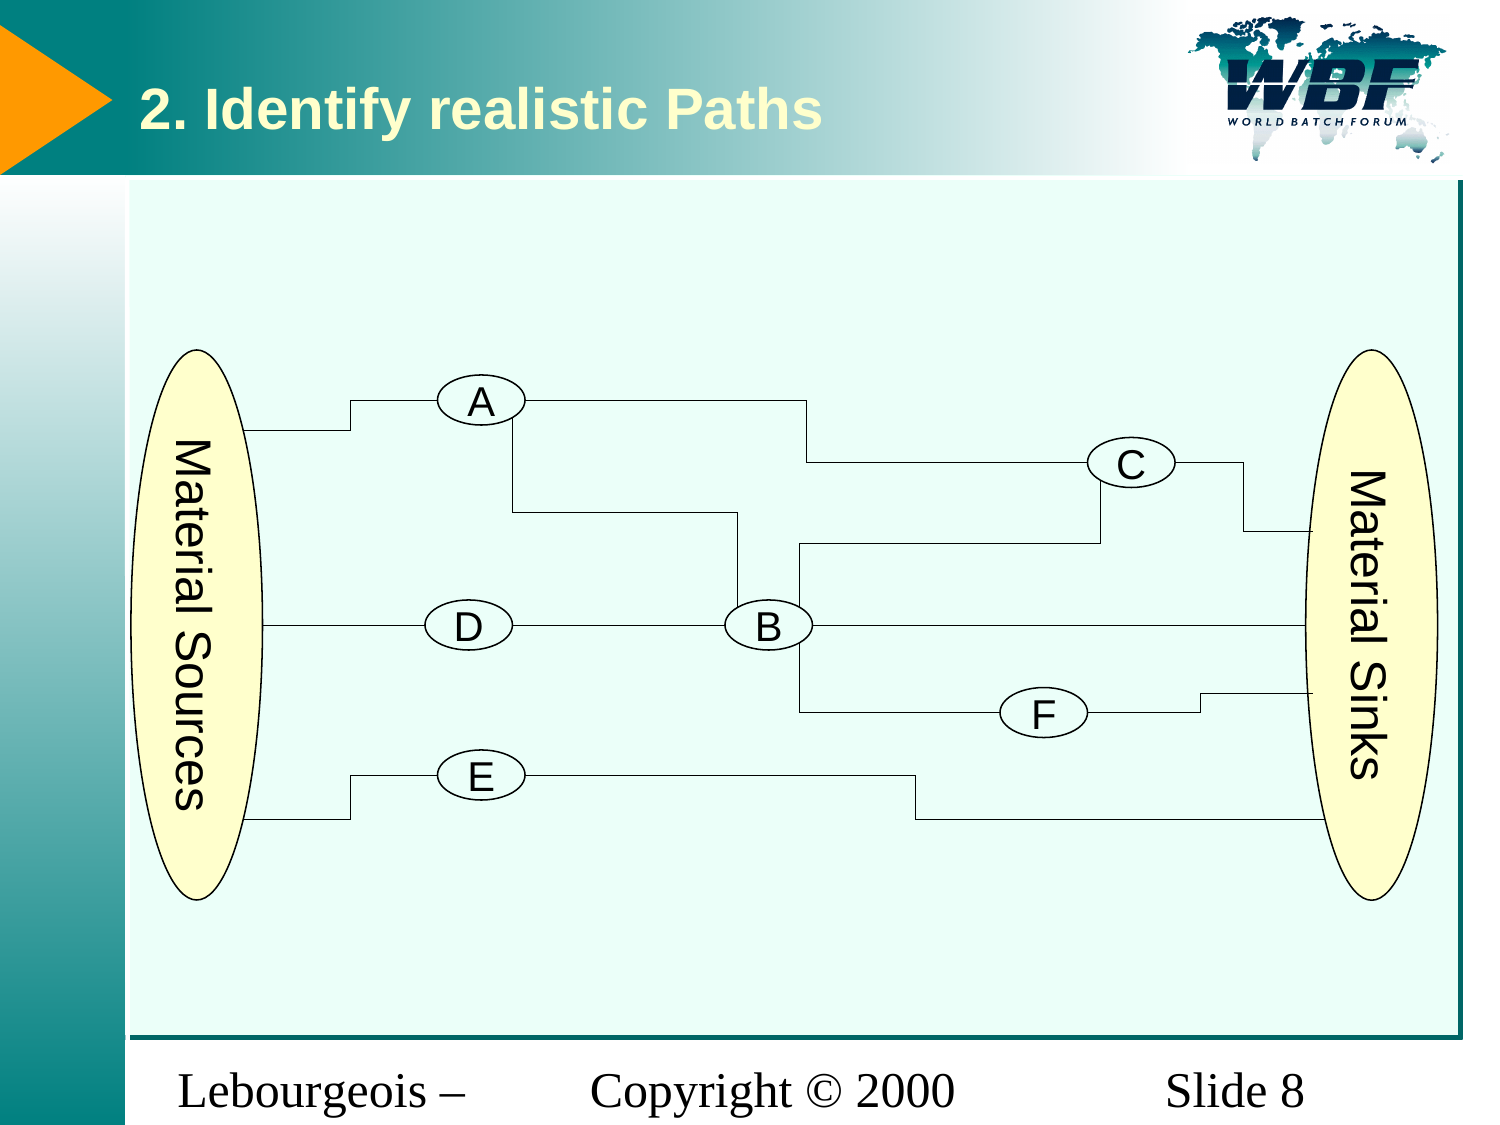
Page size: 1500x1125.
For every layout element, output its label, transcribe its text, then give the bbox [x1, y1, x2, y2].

text_box A [437, 374, 526, 426]
text_box B [724, 599, 813, 651]
text_box Material Sources [130, 349, 263, 901]
title 2. Identify realistic Paths [125, 49, 1150, 163]
text_box Material Sinks [1305, 349, 1438, 901]
text_box D [424, 599, 513, 651]
text_box C [1087, 437, 1176, 488]
text_box F [1000, 687, 1088, 738]
text_box E [437, 749, 526, 801]
